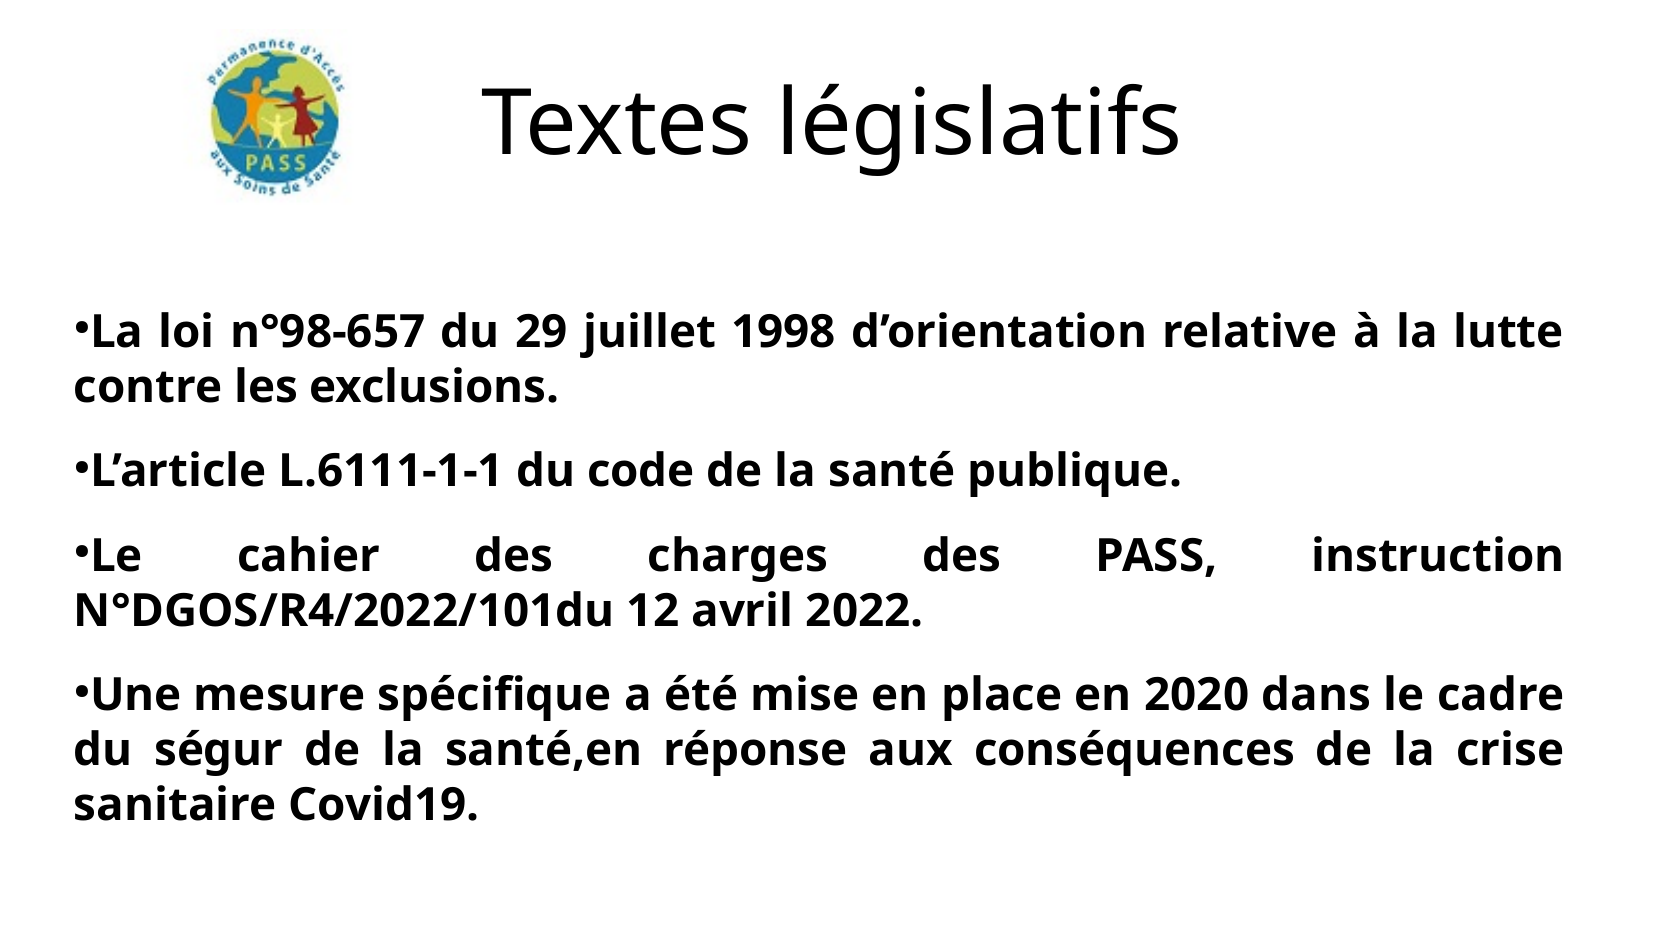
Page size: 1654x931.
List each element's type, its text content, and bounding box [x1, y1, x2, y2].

title Textes législatifs [88, 29, 1577, 207]
subtitle La loi n°98-657 du 29 juillet 1998 d’orientation relative à la lutte contre les exclusions. L’article L.6111-1-1 du code de la santé publique. Le cahier des charges des PASS, instruction N°DGOS/R4/2022/101du 12 avril 2022. Une mesure spécifique a été mise en place en 2020 dans le cadre du ségur de la santé,en réponse aux conséquences de la crise sanitaire Covid19. [73, 236, 1565, 896]
picture [118, 29, 443, 205]
